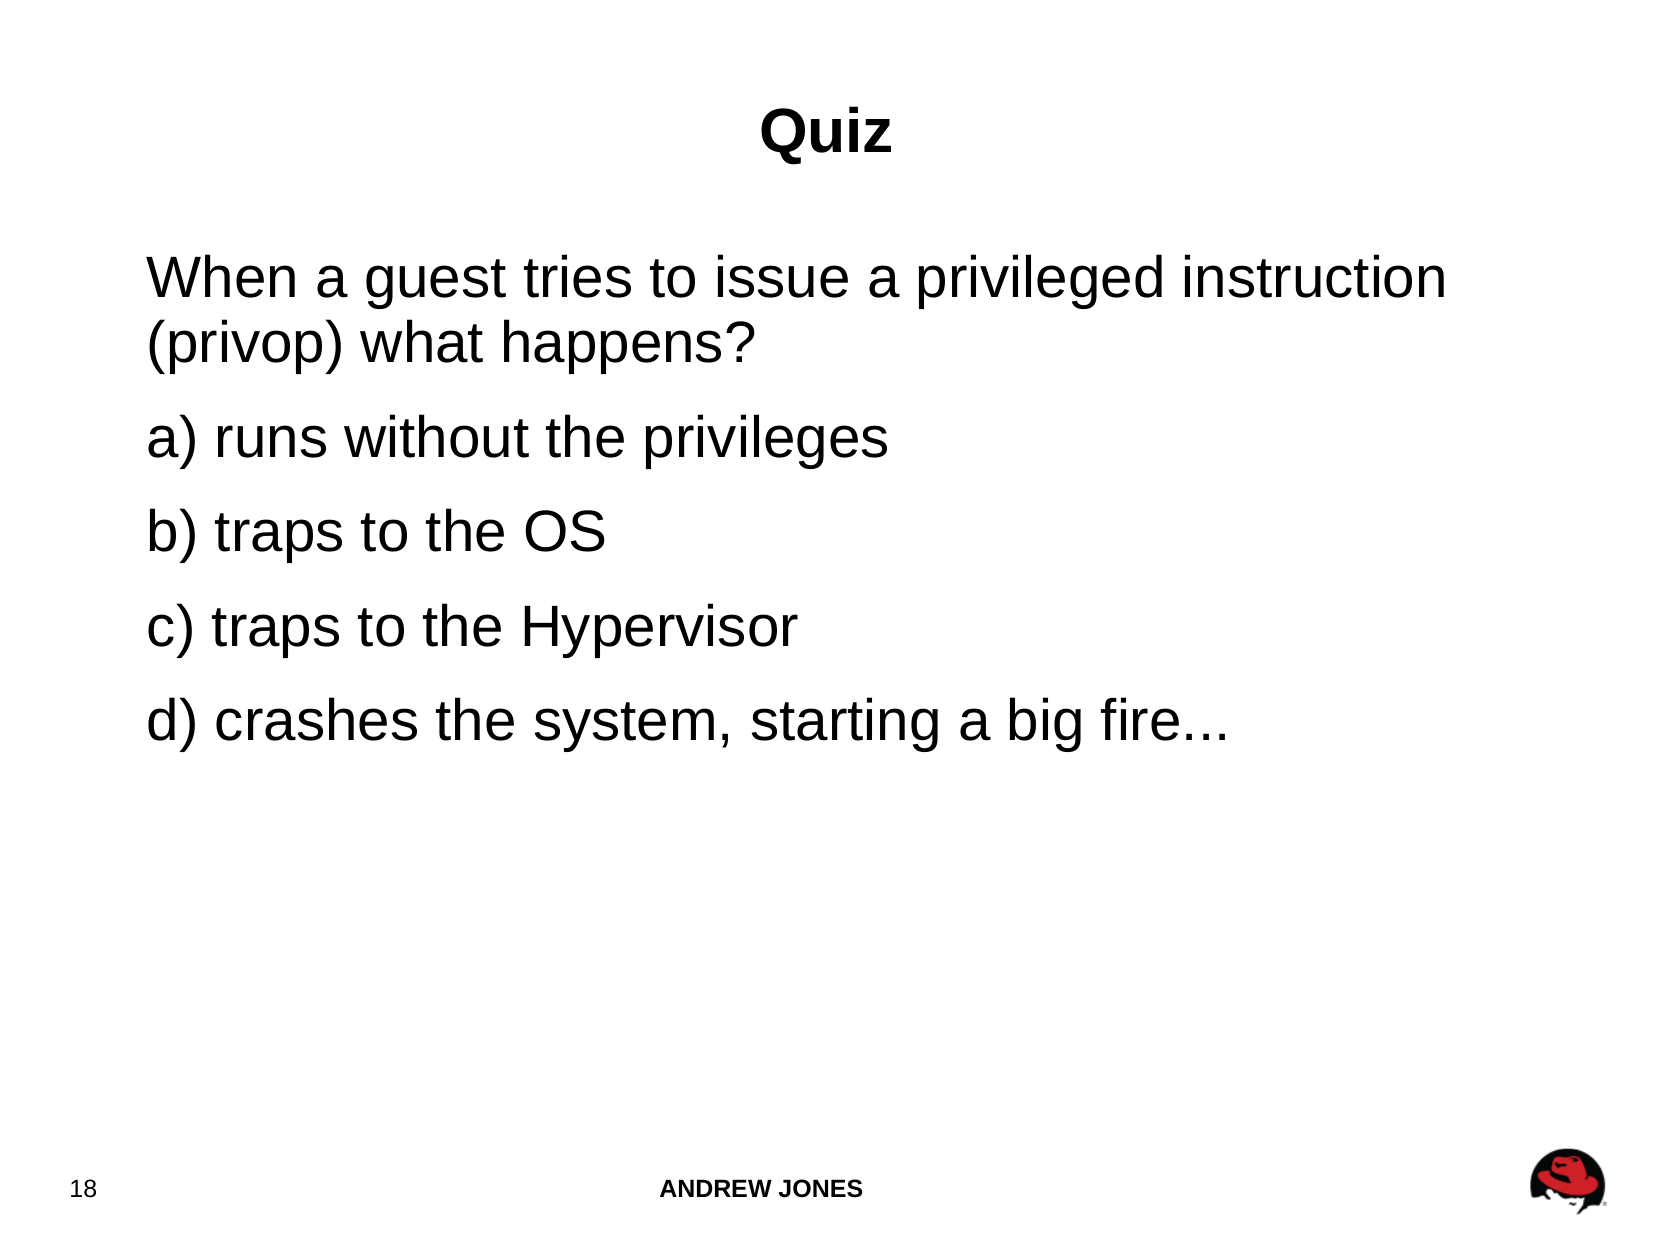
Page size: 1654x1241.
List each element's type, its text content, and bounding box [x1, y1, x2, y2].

list When a guest tries to issue a privileged instruction (privop) what happens? a) runs without the privileges b) traps to the OS c) traps to the Hypervisor d) crashes the system, starting a big fire... [86, 244, 1576, 1024]
title Quiz [82, 45, 1571, 218]
picture [1529, 1146, 1613, 1224]
